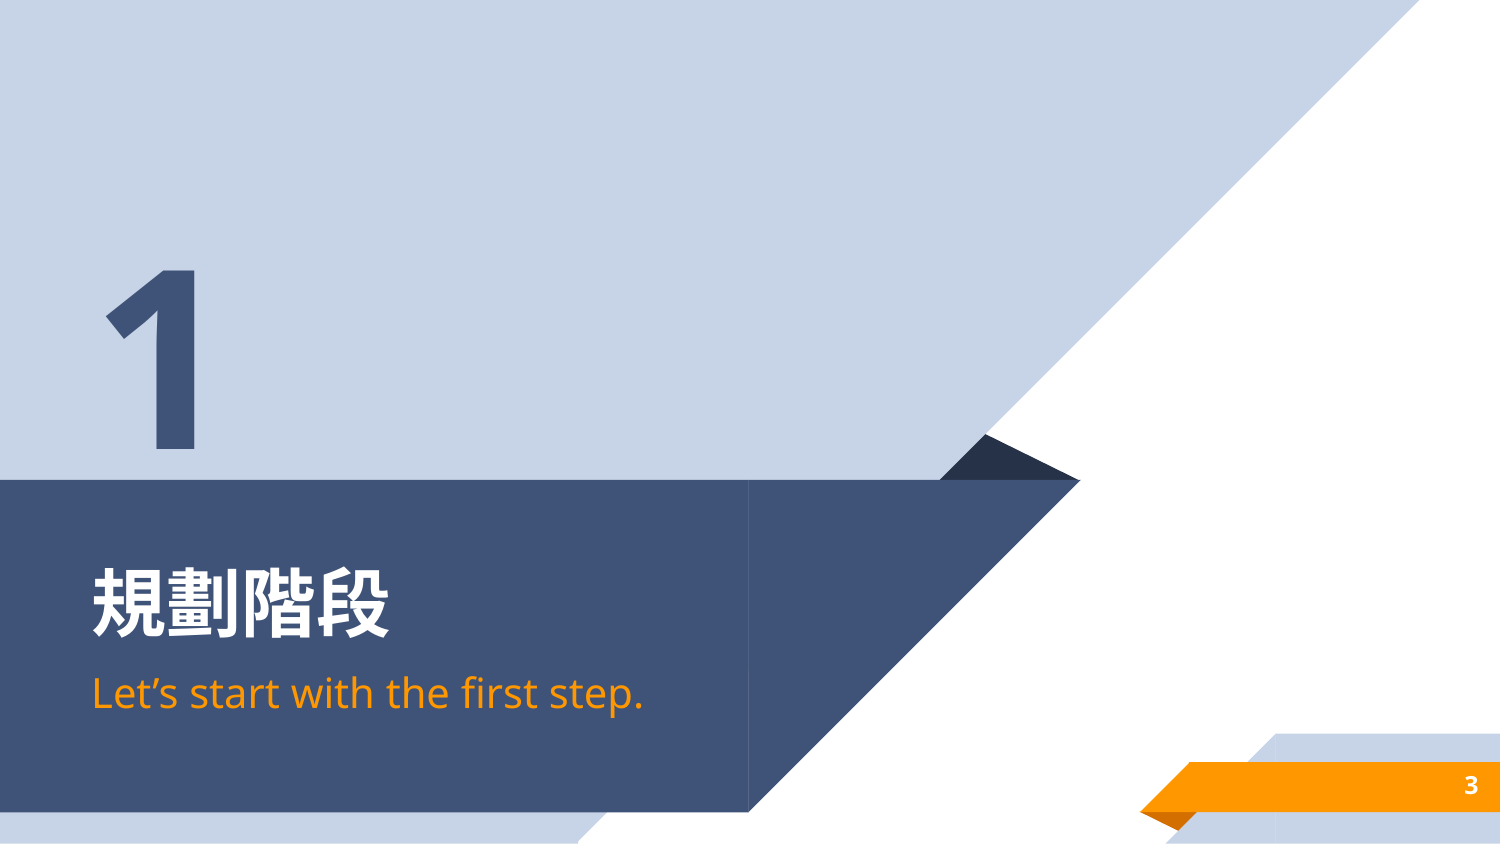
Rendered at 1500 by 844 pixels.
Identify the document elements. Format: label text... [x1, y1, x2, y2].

subtitle Let’s start with the first step. [76, 652, 748, 781]
title 規劃階段 [76, 470, 748, 652]
slide_number <編號> [1249, 760, 1494, 813]
text_box 1 [76, 0, 434, 515]
